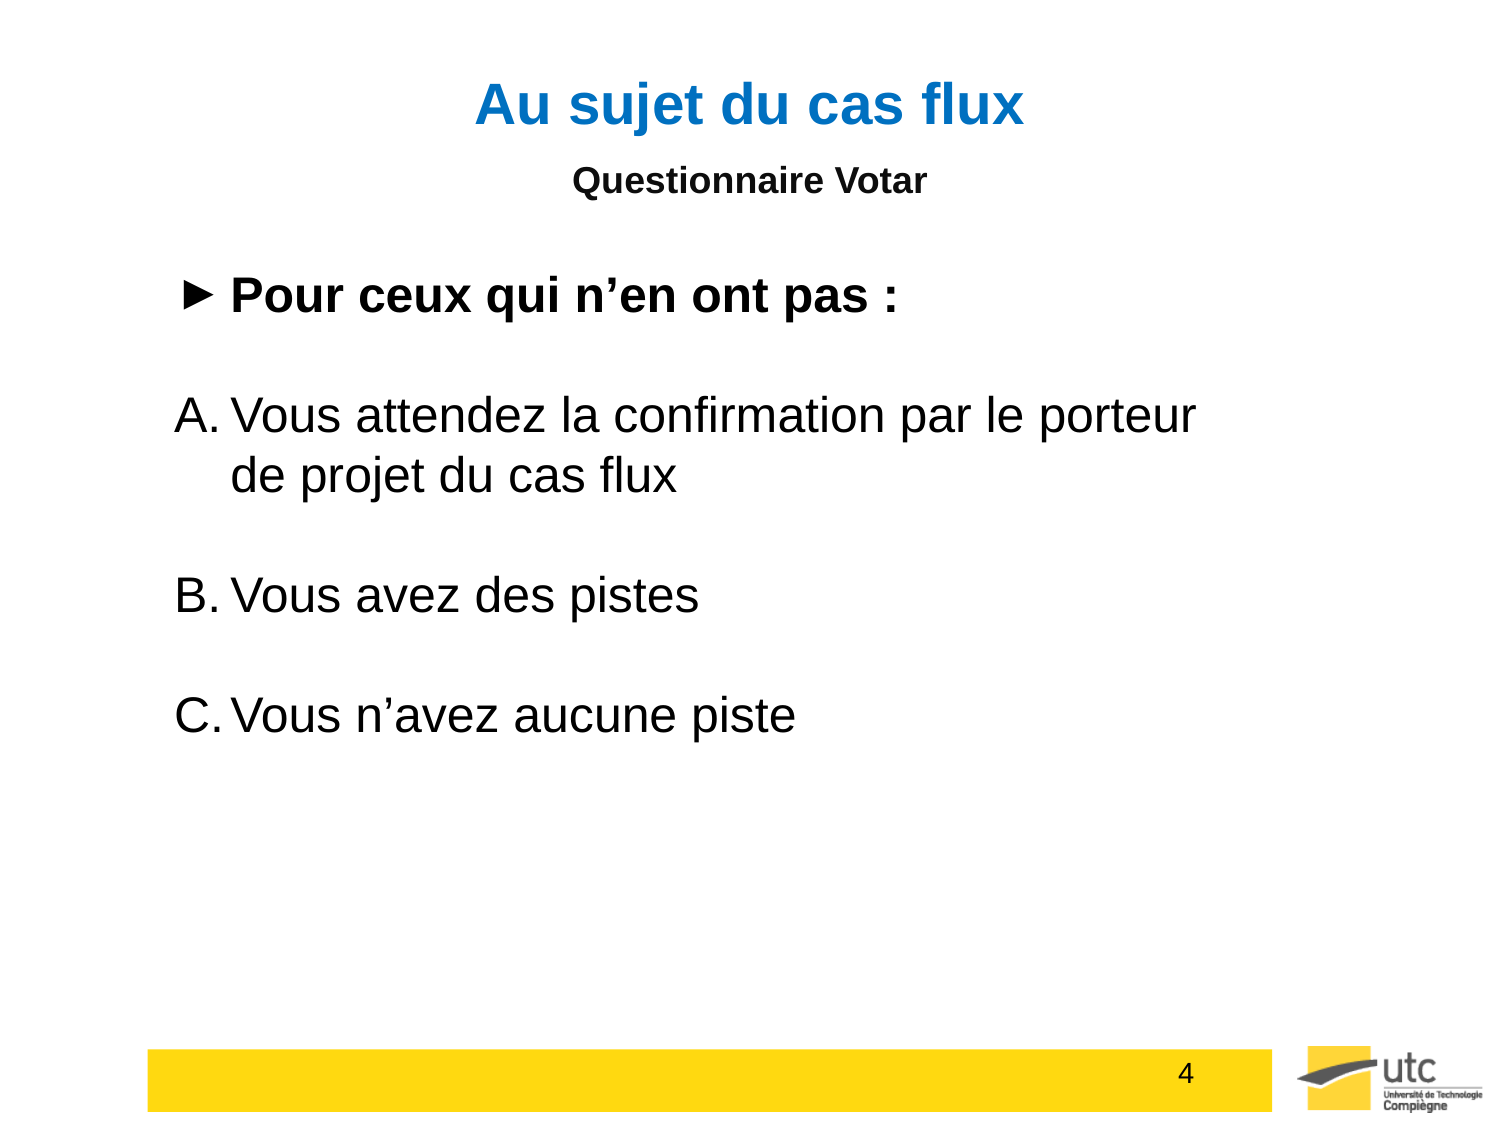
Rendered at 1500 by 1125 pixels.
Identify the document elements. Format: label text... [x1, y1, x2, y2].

text_box Pour ceux qui n’en ont pas : Vous attendez la confirmation par le porteur de projet du cas flux Vous avez des pistes Vous n’avez aucune piste [159, 254, 1270, 810]
text_box Questionnaire Votar [0, 153, 1500, 209]
picture [1297, 1046, 1483, 1113]
text_box Au sujet du cas flux [0, 50, 1500, 153]
